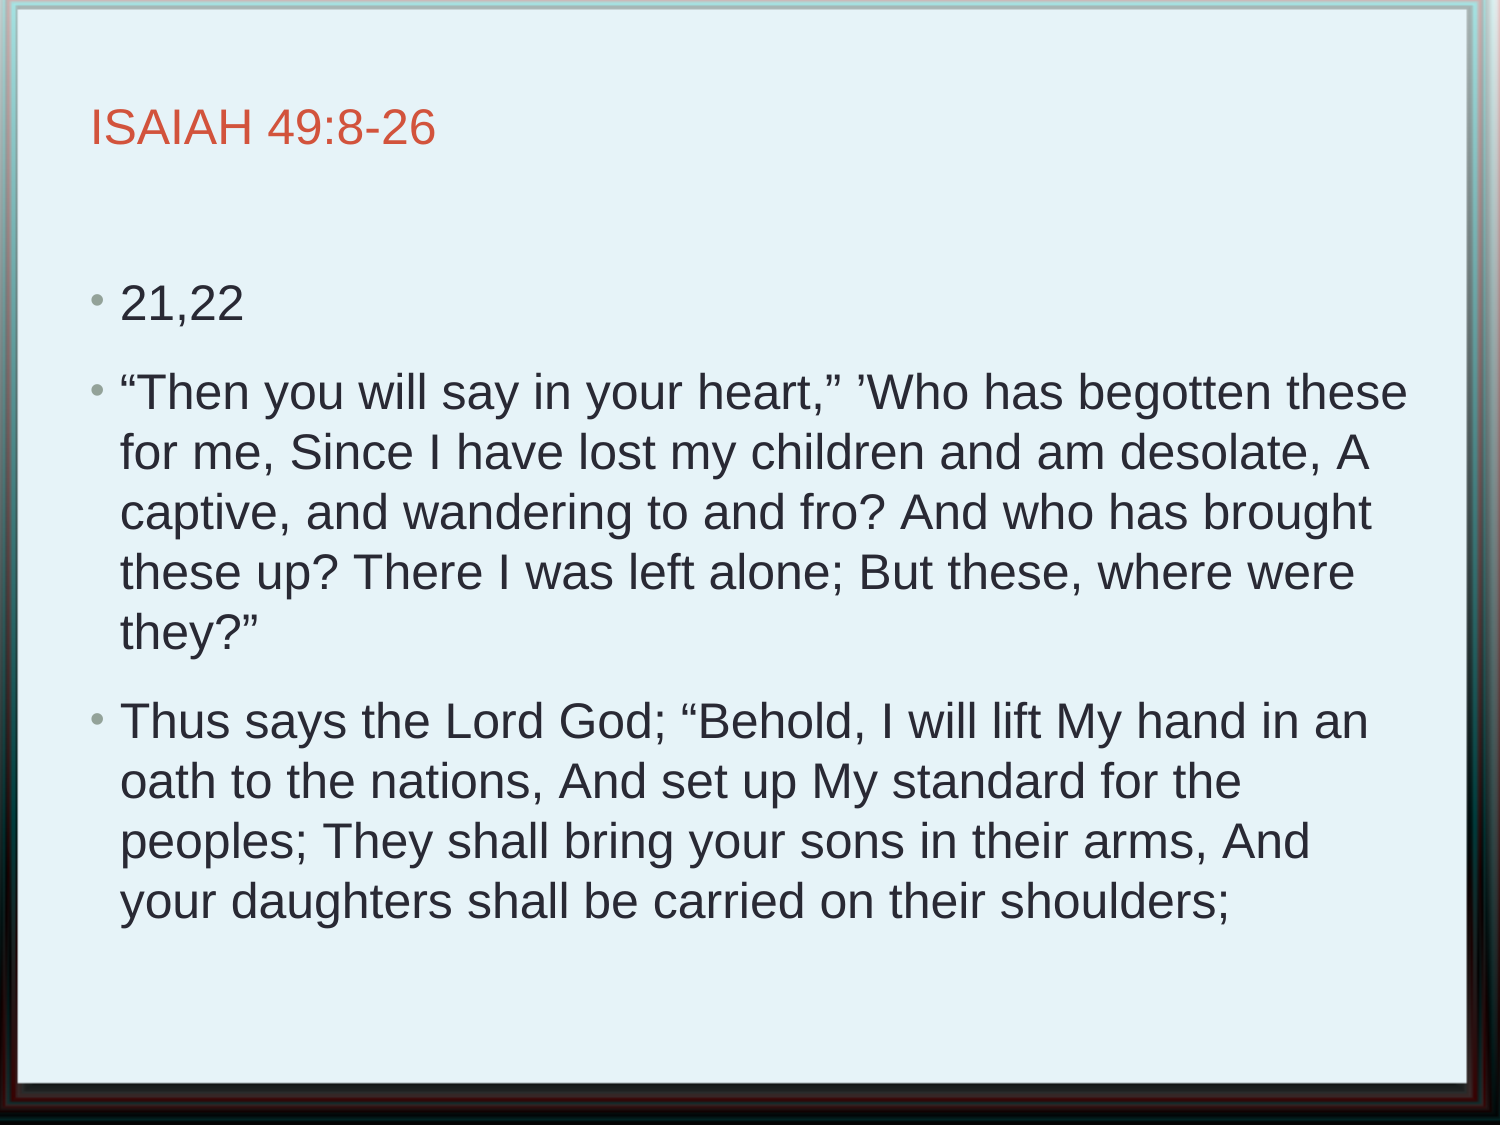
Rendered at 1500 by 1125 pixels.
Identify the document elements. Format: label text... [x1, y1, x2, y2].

picture [0, 0, 1500, 1125]
list 21,22 “Then you will say in your heart,” ’Who has begotten these for me, Since I have lost my children and am desolate, A captive, and wandering to and fro? And who has brought these up? There I was left alone; But these, where were they?” Thus says the Lord God; “Behold, I will lift My hand in an oath to the nations, And set up My standard for the peoples; They shall bring your sons in their arms, And your daughters shall be carried on their shoulders; [75, 262, 1425, 1063]
title ISAIAH 49:8-26 [75, 87, 1425, 250]
